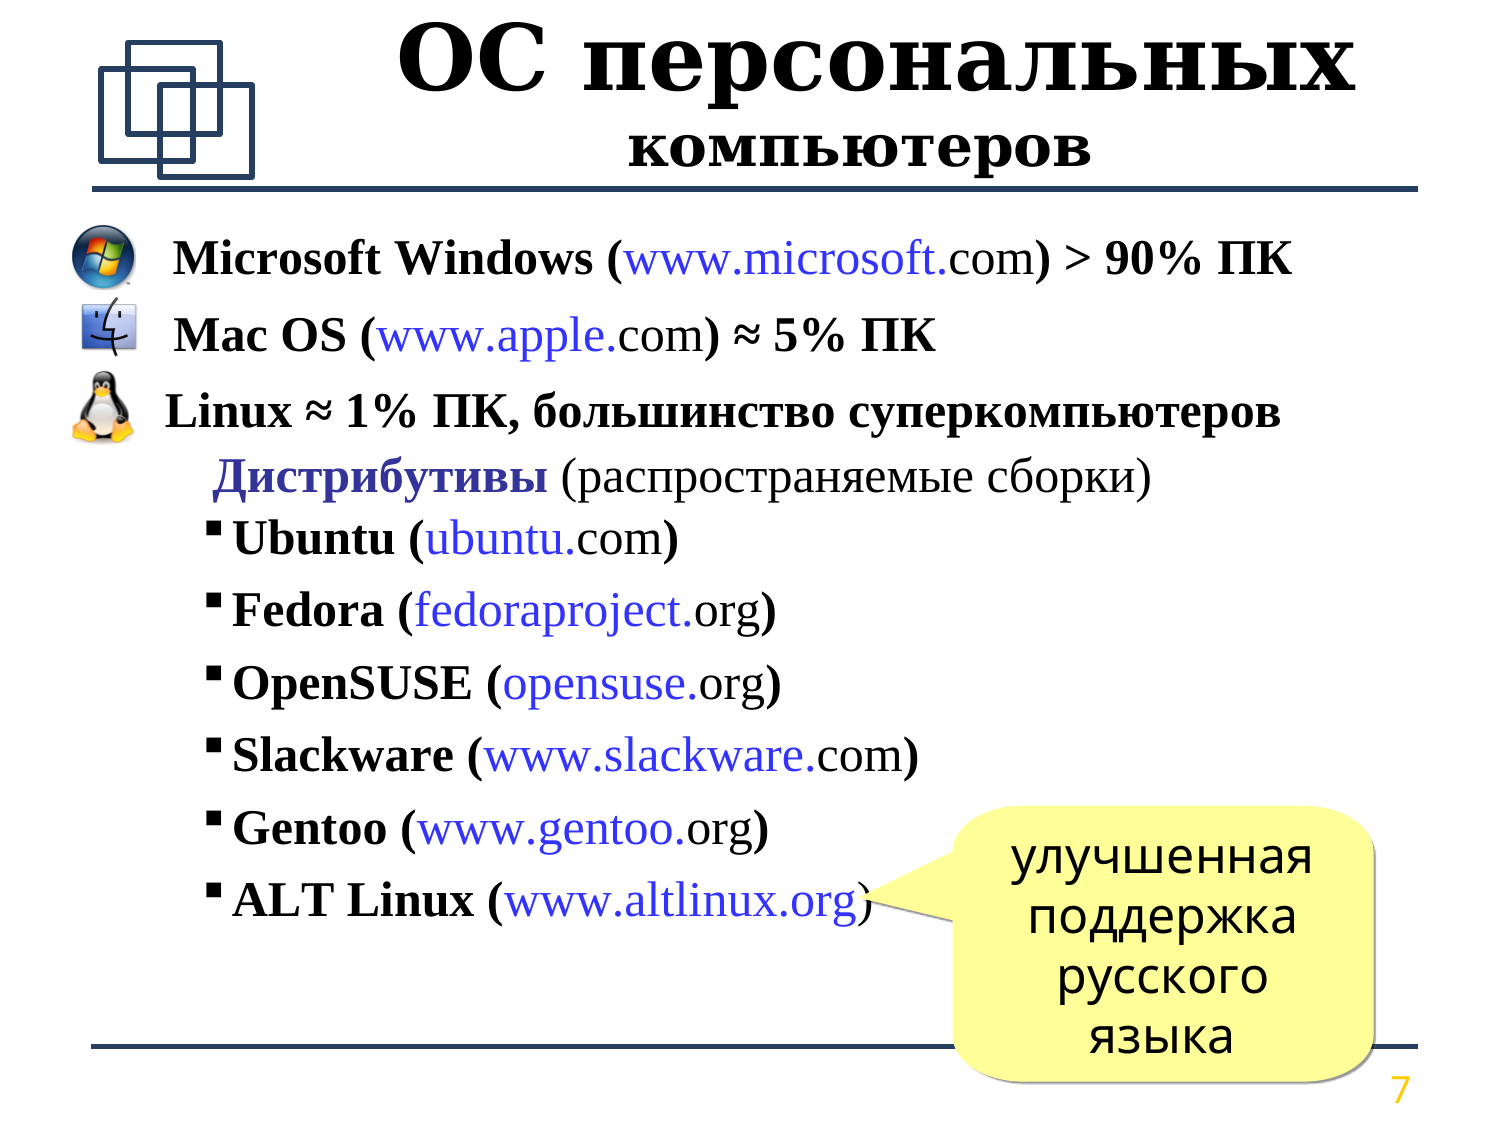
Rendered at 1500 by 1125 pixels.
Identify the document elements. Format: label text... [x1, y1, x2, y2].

text_box Microsoft Windows (www.microsoft.com) > 90% ПК [157, 217, 1308, 293]
text_box Mac OS (www.apple.com) ≈ 5% ПК [158, 293, 951, 370]
text_box Ubuntu (ubuntu.com) Fedora (fedoraproject.org) OpenSUSE (opensuse.org) Slackware (www.slackware.com) Gentoo (www.gentoo.org) ALT Linux (www.altlinux.org) [187, 496, 991, 935]
text_box улучшенная поддержка русского языка [858, 805, 1374, 1082]
picture [76, 295, 142, 361]
picture [71, 370, 134, 446]
text_box Дистрибутивы (распространяемые сборки) [197, 434, 1181, 510]
text_box Linux ≈ 1% ПК, большинство суперкомпьютеров [150, 370, 1297, 446]
title ОС персональных компьютеров [295, 0, 1426, 186]
picture [70, 223, 136, 290]
